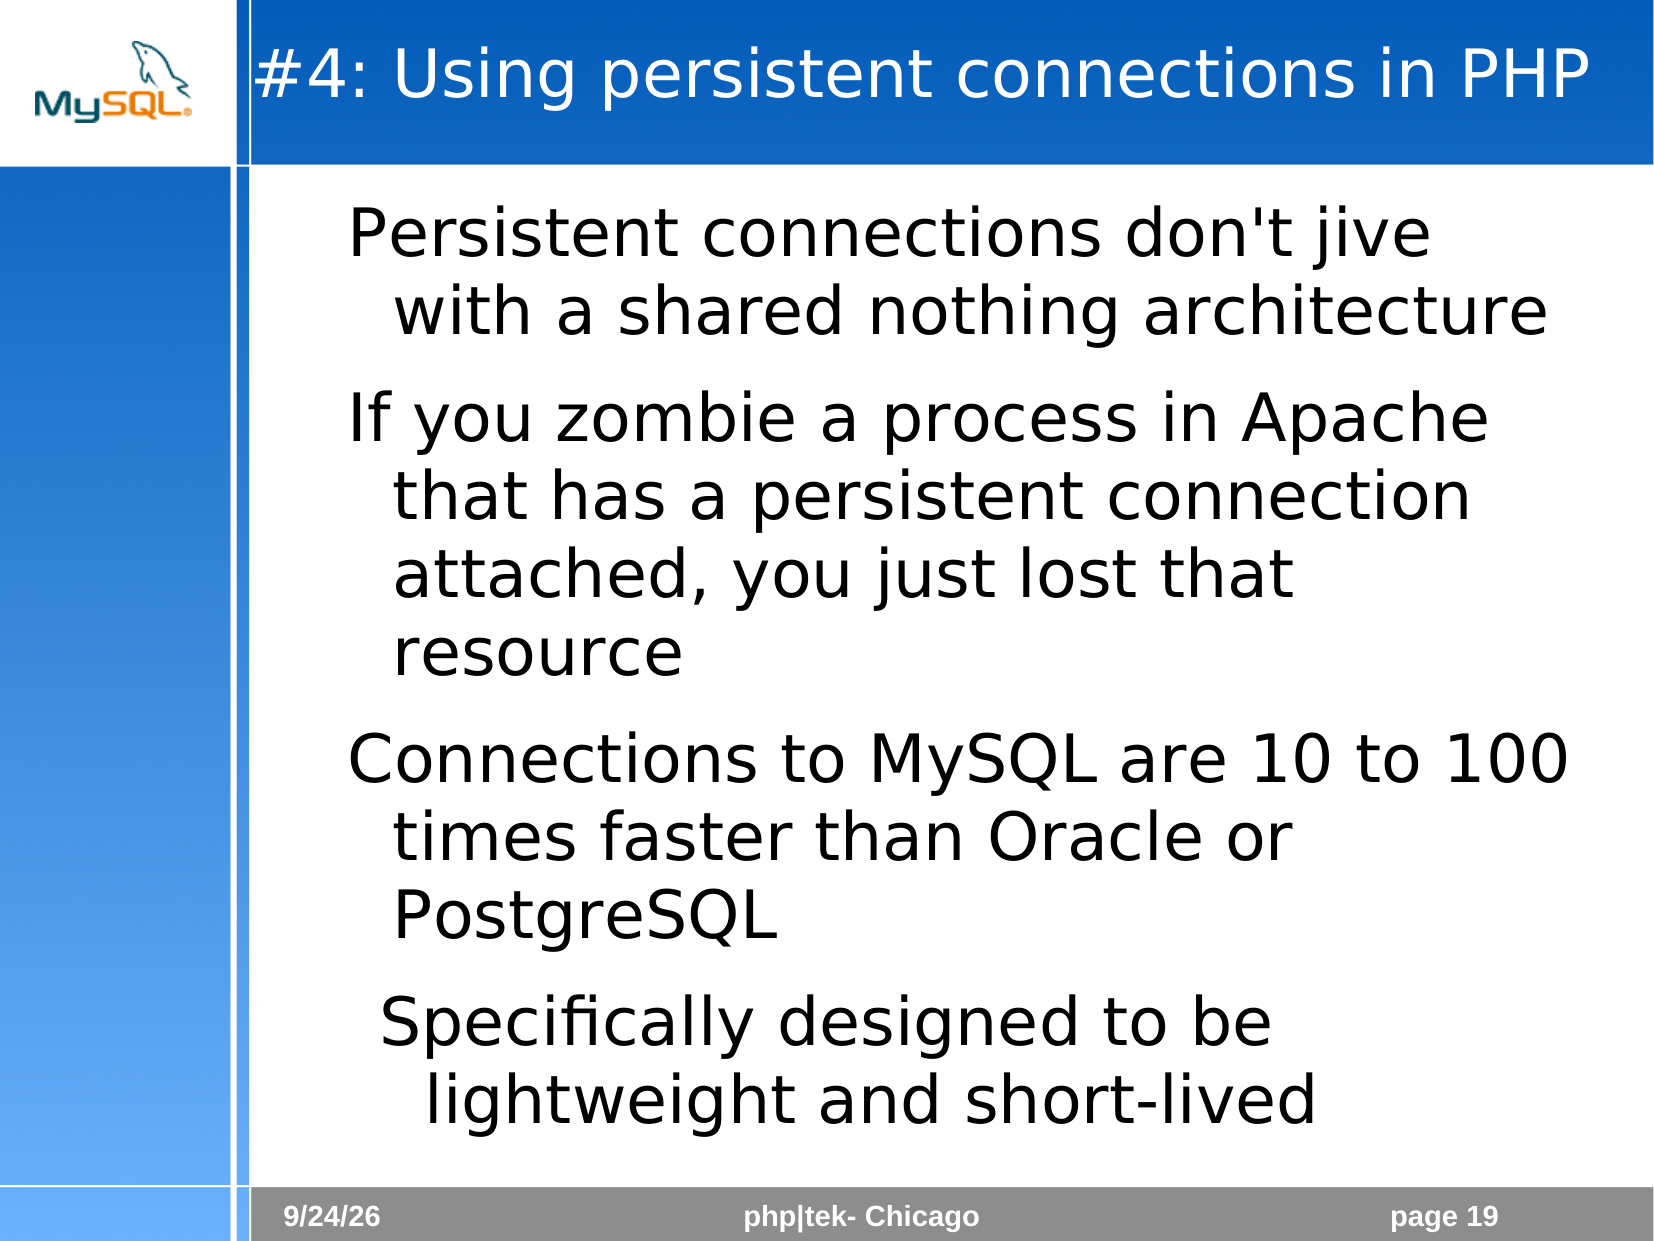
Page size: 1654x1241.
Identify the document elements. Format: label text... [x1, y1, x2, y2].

picture [0, 0, 1654, 1241]
list Persistent connections don't jive with a shared nothing architecture If you zombie a process in Apache that has a persistent connection attached, you just lost that resource Connections to MySQL are 10 to 100 times faster than Oracle or PostgreSQL Specifically designed to be lightweight and short-lived [285, 194, 1585, 1139]
title #4: Using persistent connections in PHP [250, 11, 1600, 137]
picture [35, 41, 192, 123]
